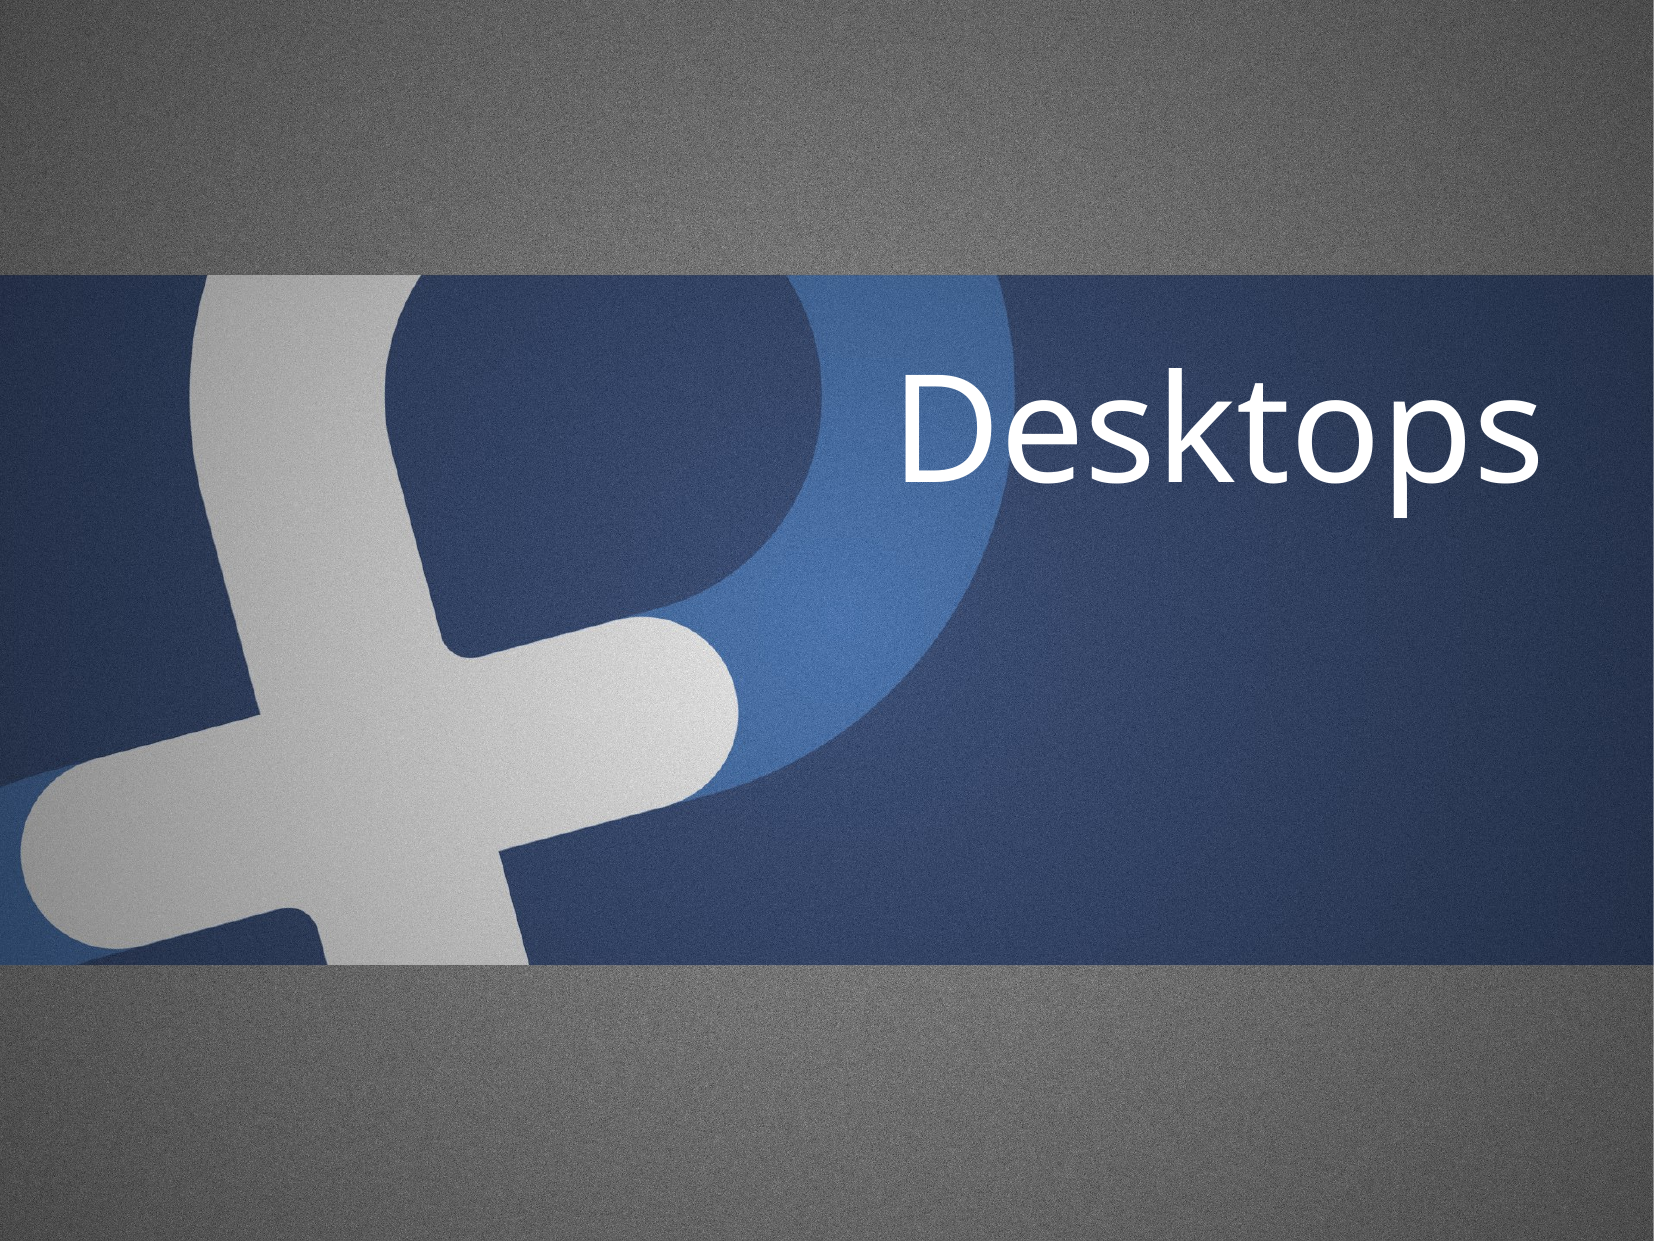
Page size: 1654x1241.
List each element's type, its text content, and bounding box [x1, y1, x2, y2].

picture [0, 0, 1654, 1241]
text_box Desktops [446, 315, 1561, 654]
